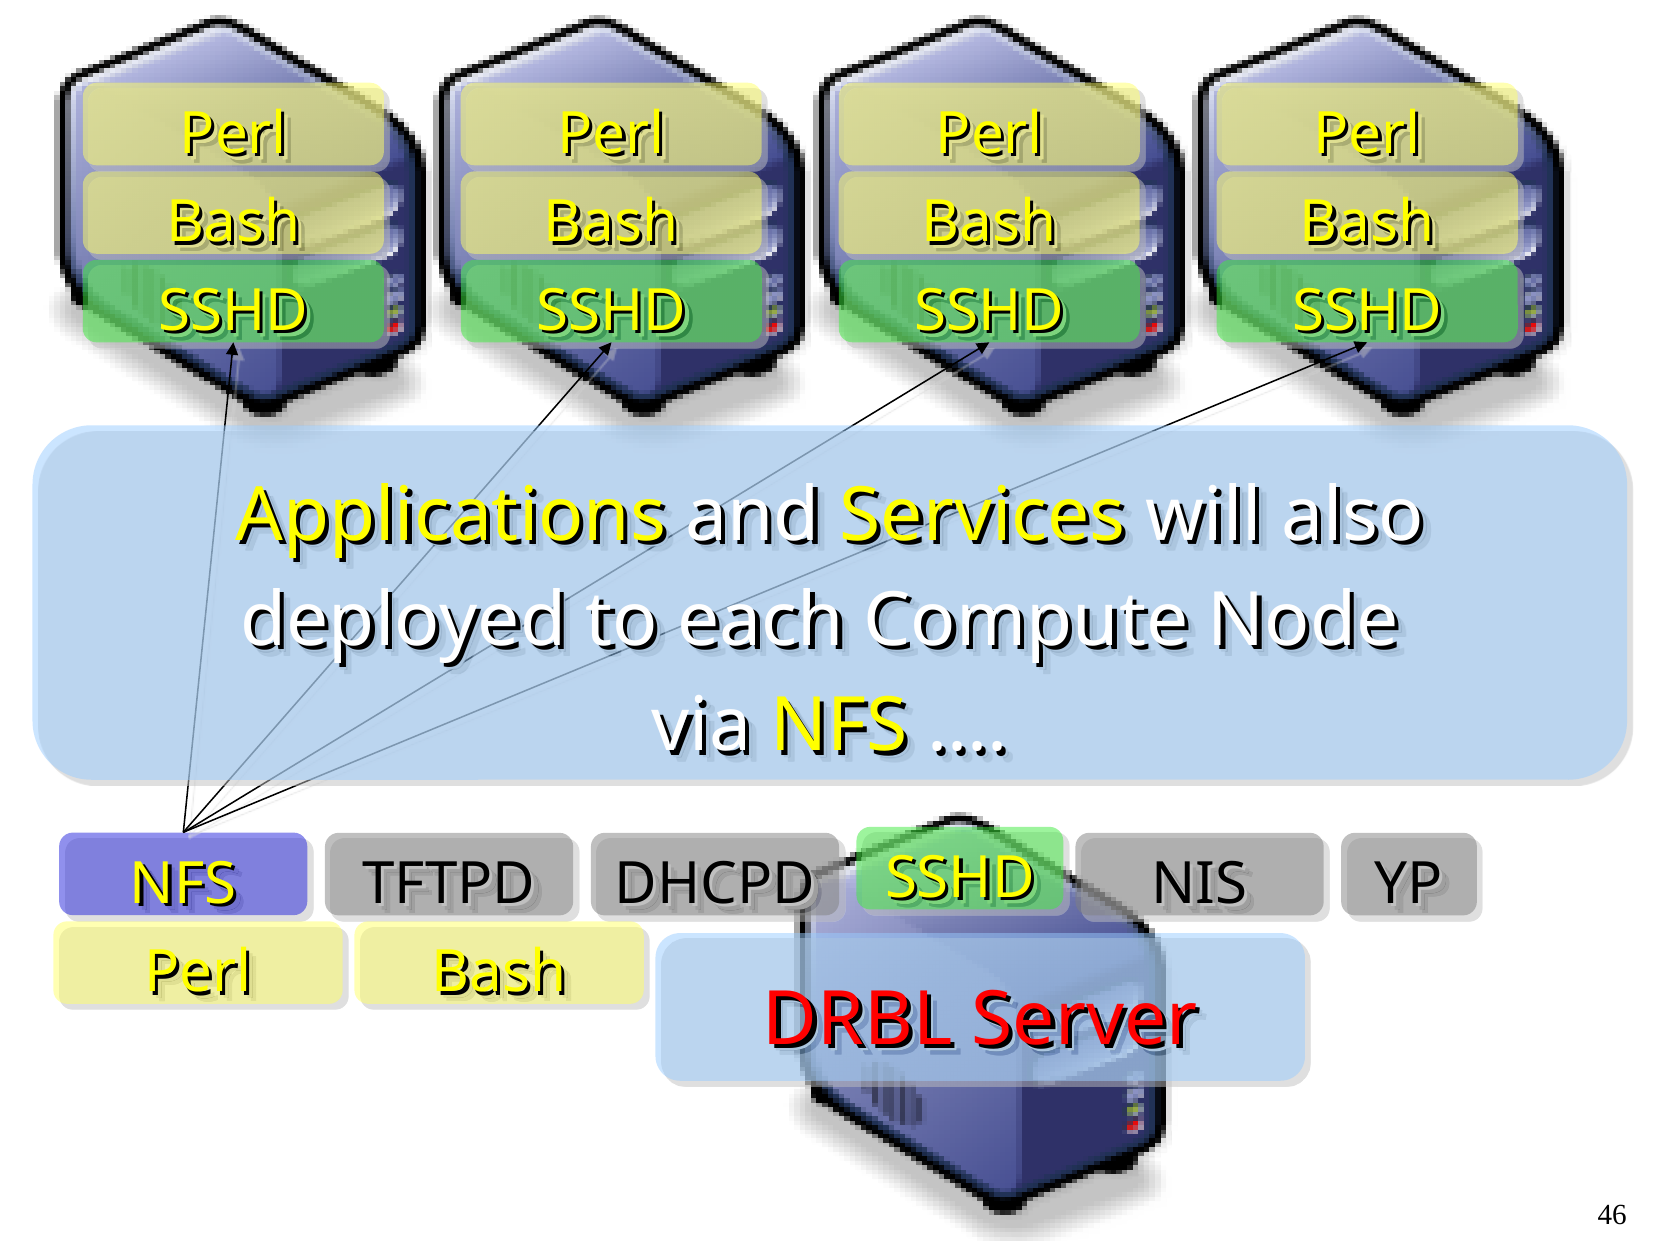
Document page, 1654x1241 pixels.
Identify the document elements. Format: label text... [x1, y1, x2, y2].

text_box DHCPD [590, 832, 840, 916]
picture [27, 2, 1609, 502]
text_box SSHD [1216, 259, 1518, 343]
text_box Bash [460, 171, 762, 254]
text_box Bash [1216, 171, 1518, 254]
text_box Bash [82, 171, 384, 254]
text_box Perl [460, 82, 762, 166]
text_box Bash [838, 171, 1140, 254]
text_box YP [1341, 832, 1477, 916]
text_box SSHD [856, 826, 1064, 910]
picture [542, 354, 608, 425]
text_box Bash [354, 921, 644, 1004]
text_box Perl [53, 921, 343, 1004]
picture [857, 351, 981, 425]
text_box SSHD [460, 259, 763, 343]
text_box Applications and Services will also deployed to each Compute Node via NFS .... [32, 425, 1628, 780]
text_box Perl [1216, 82, 1518, 166]
picture [767, 799, 1211, 933]
text_box Perl [838, 82, 1140, 166]
picture [767, 1081, 1211, 1241]
picture [1172, 349, 1357, 425]
text_box Perl [82, 82, 384, 166]
text_box NFS [59, 832, 308, 916]
text_box NIS [1075, 832, 1324, 916]
text_box SSHD [82, 259, 384, 343]
text_box TFTPD [324, 832, 574, 916]
text_box DRBL Server [655, 933, 1306, 1081]
picture [226, 361, 237, 425]
text_box SSHD [838, 259, 1140, 343]
